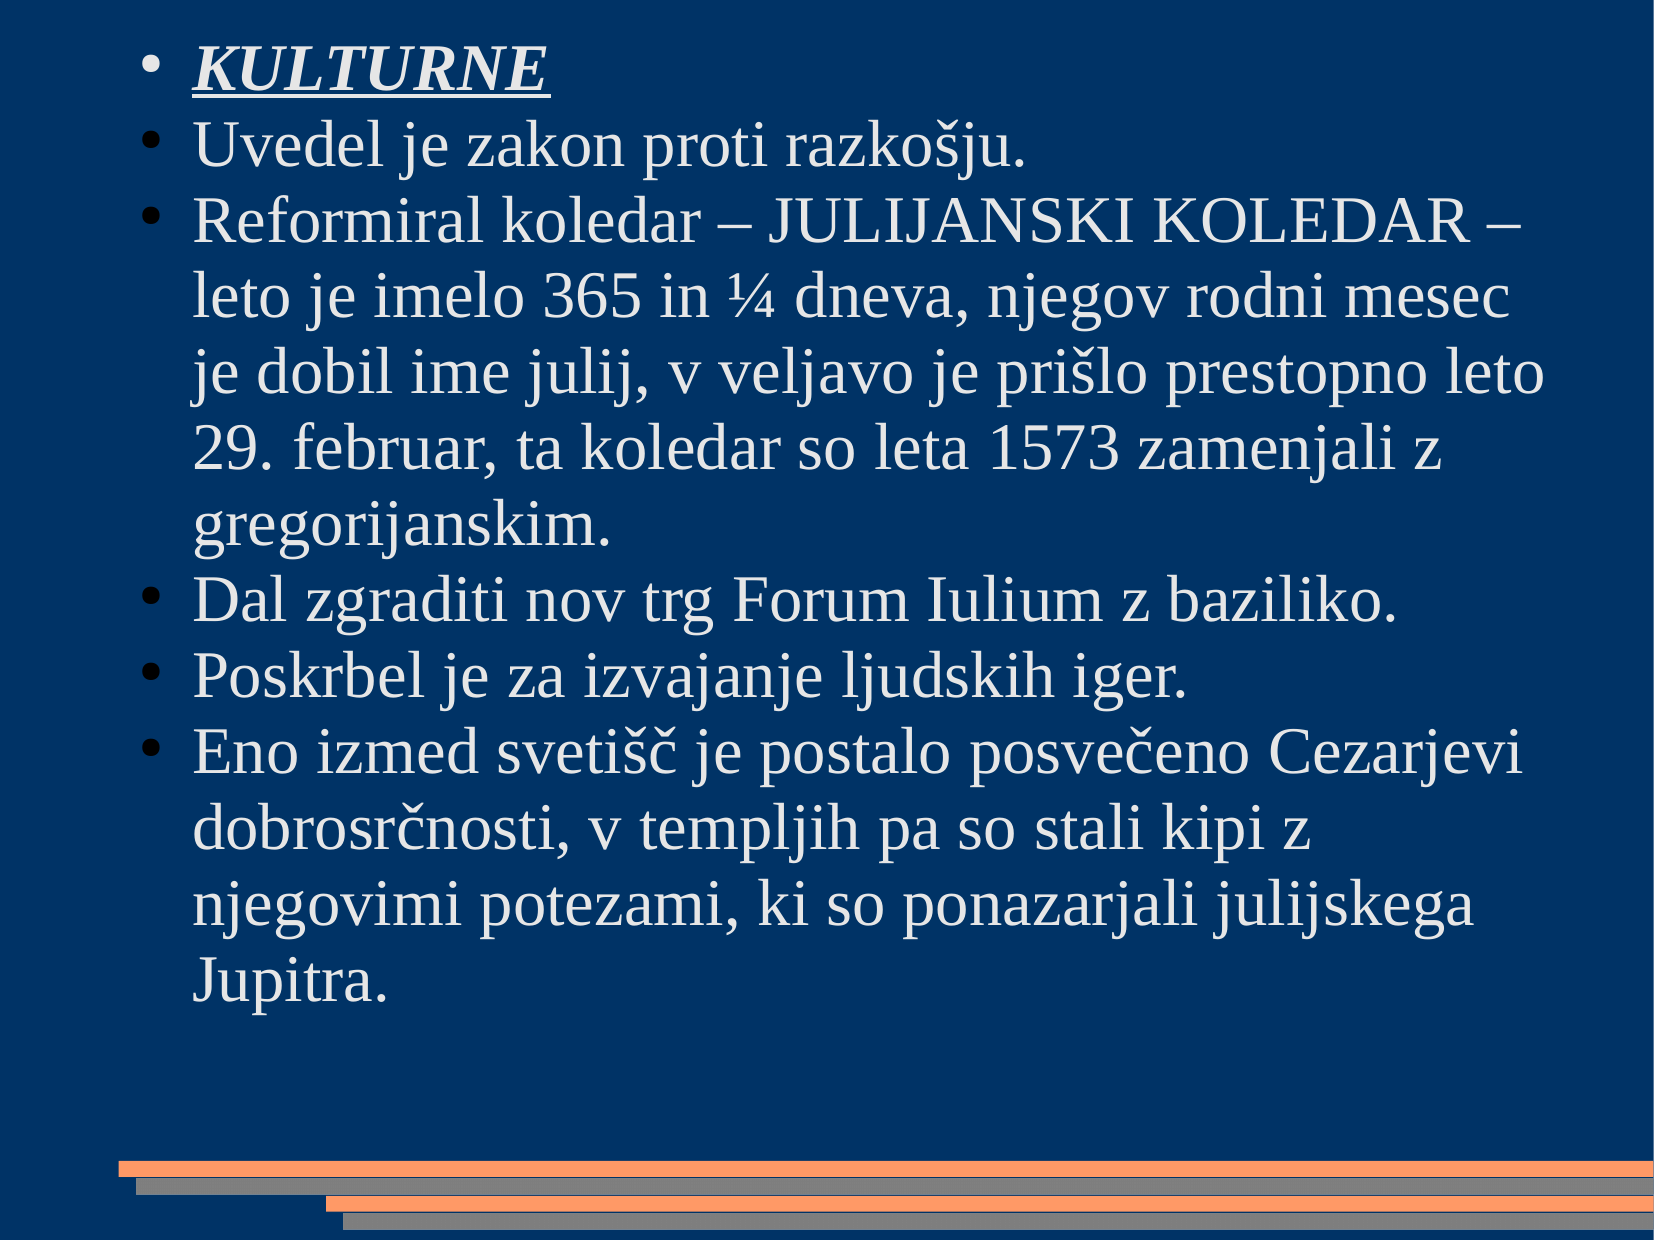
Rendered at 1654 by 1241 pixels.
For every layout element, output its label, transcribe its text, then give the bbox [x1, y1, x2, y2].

list KULTURNE Uvedel je zakon proti razkošju. Reformiral koledar – JULIJANSKI KOLEDAR – leto je imelo 365 in ¼ dneva, njegov rodni mesec je dobil ime julij, v veljavo je prišlo prestopno leto 29. februar, ta koledar so leta 1573 zamenjali z gregorijanskim. Dal zgraditi nov trg Forum Iulium z baziliko. Poskrbel je za izvajanje ljudskih iger. Eno izmed svetišč je postalo posvečeno Cezarjevi dobrosrčnosti, v templjih pa so stali kipi z njegovimi potezami, ki so ponazarjali julijskega Jupitra. [121, 29, 1561, 1017]
